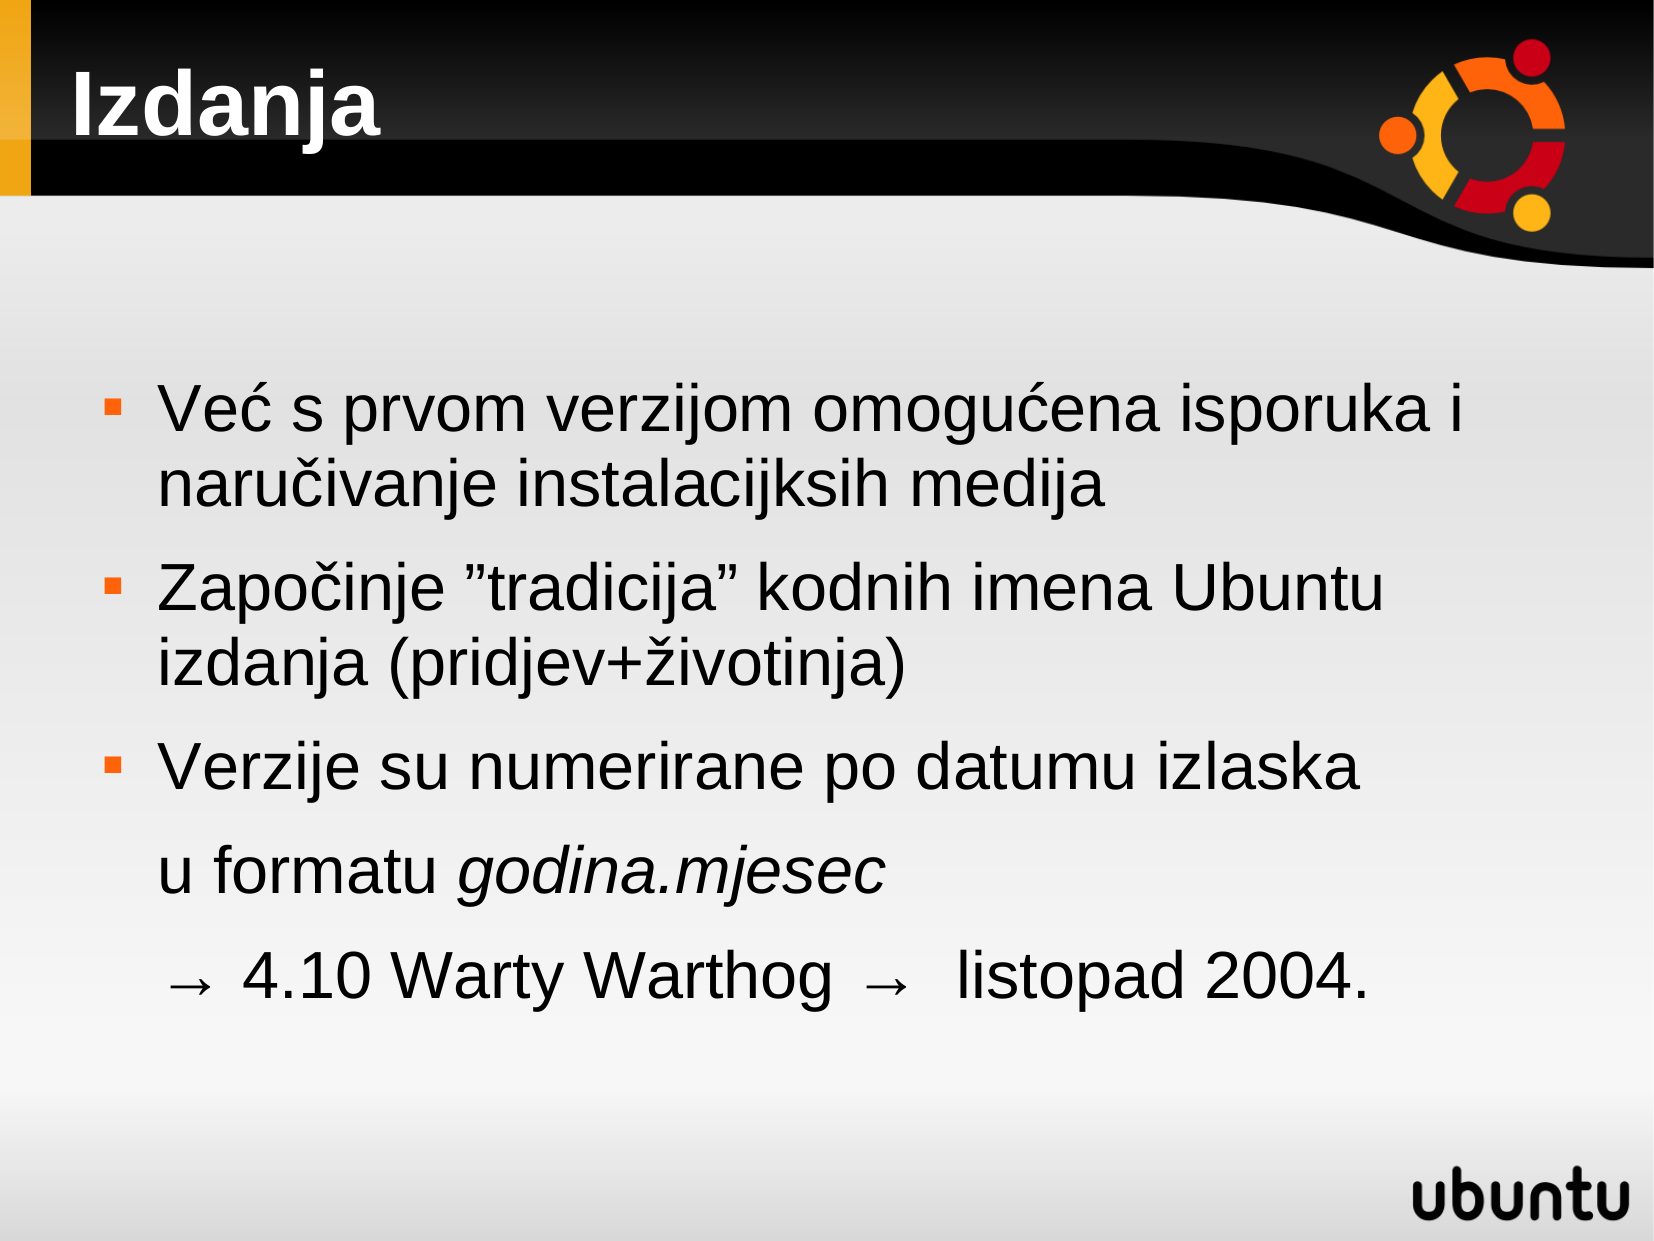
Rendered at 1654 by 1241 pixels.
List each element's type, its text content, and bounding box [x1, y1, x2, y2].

list Već s prvom verzijom omogućena isporuka i naručivanje instalacijksih medija Započinje ”tradicija” kodnih imena Ubuntu izdanja (pridjev+životinja) Verzije su numerirane po datumu izlaska u formatu godina.mjesec → 4.10 Warty Warthog → listopad 2004. [86, 370, 1576, 1117]
picture [0, 0, 1654, 1241]
title Izdanja [37, 0, 1565, 208]
